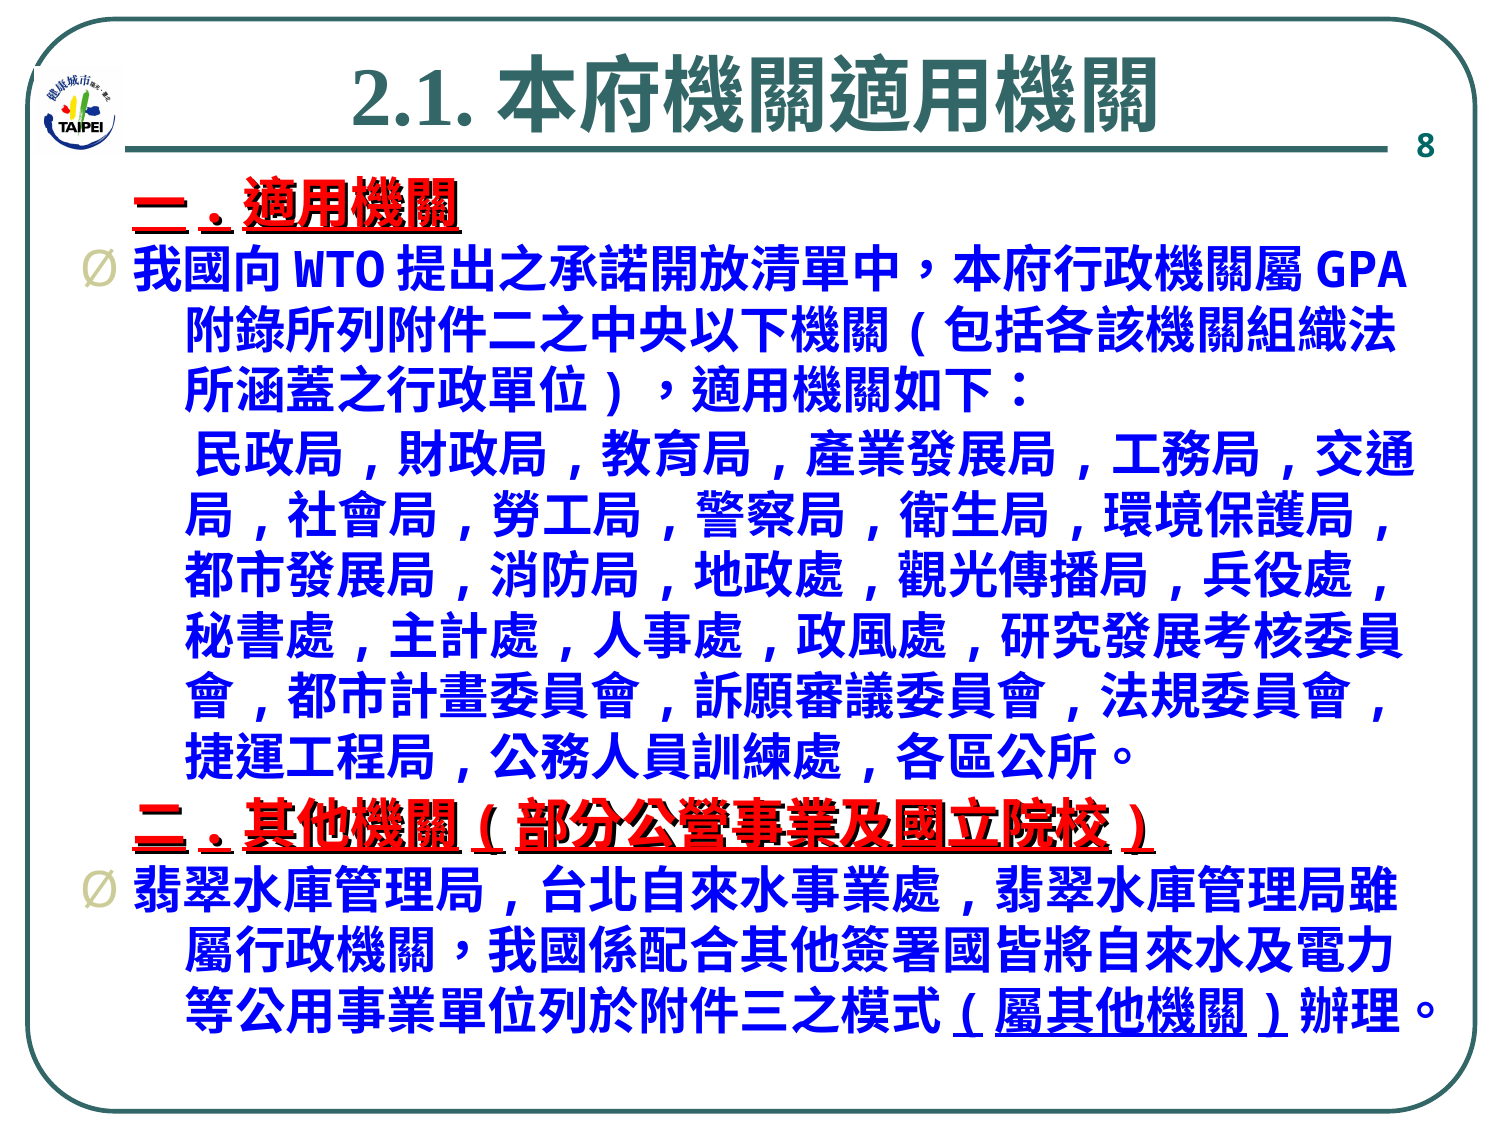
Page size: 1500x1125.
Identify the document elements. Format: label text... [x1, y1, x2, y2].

title 2.1.本府機關適用機關 [125, 31, 1388, 150]
list 一.適用機關 我國向WTO提出之承諾開放清單中，本府行政機關屬GPA附錄所列附件二之中央以下機關(包括各該機關組織法所涵蓋之行政單位)，適用機關如下： 民政局,財政局,教育局,產業發展局,工務局,交通局,社會局,勞工局,警察局,衛生局,環境保護局,都市發展局,消防局,地政處,觀光傳播局,兵役處,秘書處,主計處,人事處,政風處,研究發展考核委員會,都市計畫委員會,訴願審議委員會,法規委員會,捷運工程局,公務人員訓練處,各區公所。 二.其他機關(部分公營事業及國立院校) 翡翠水庫管理局,台北自來水事業處,翡翠水庫管理局雖屬行政機關，我國係配合其他簽署國皆將自來水及電力等公用事業單位列於附件三之模式(屬其他機關)辦理。 [64, 160, 1459, 1059]
